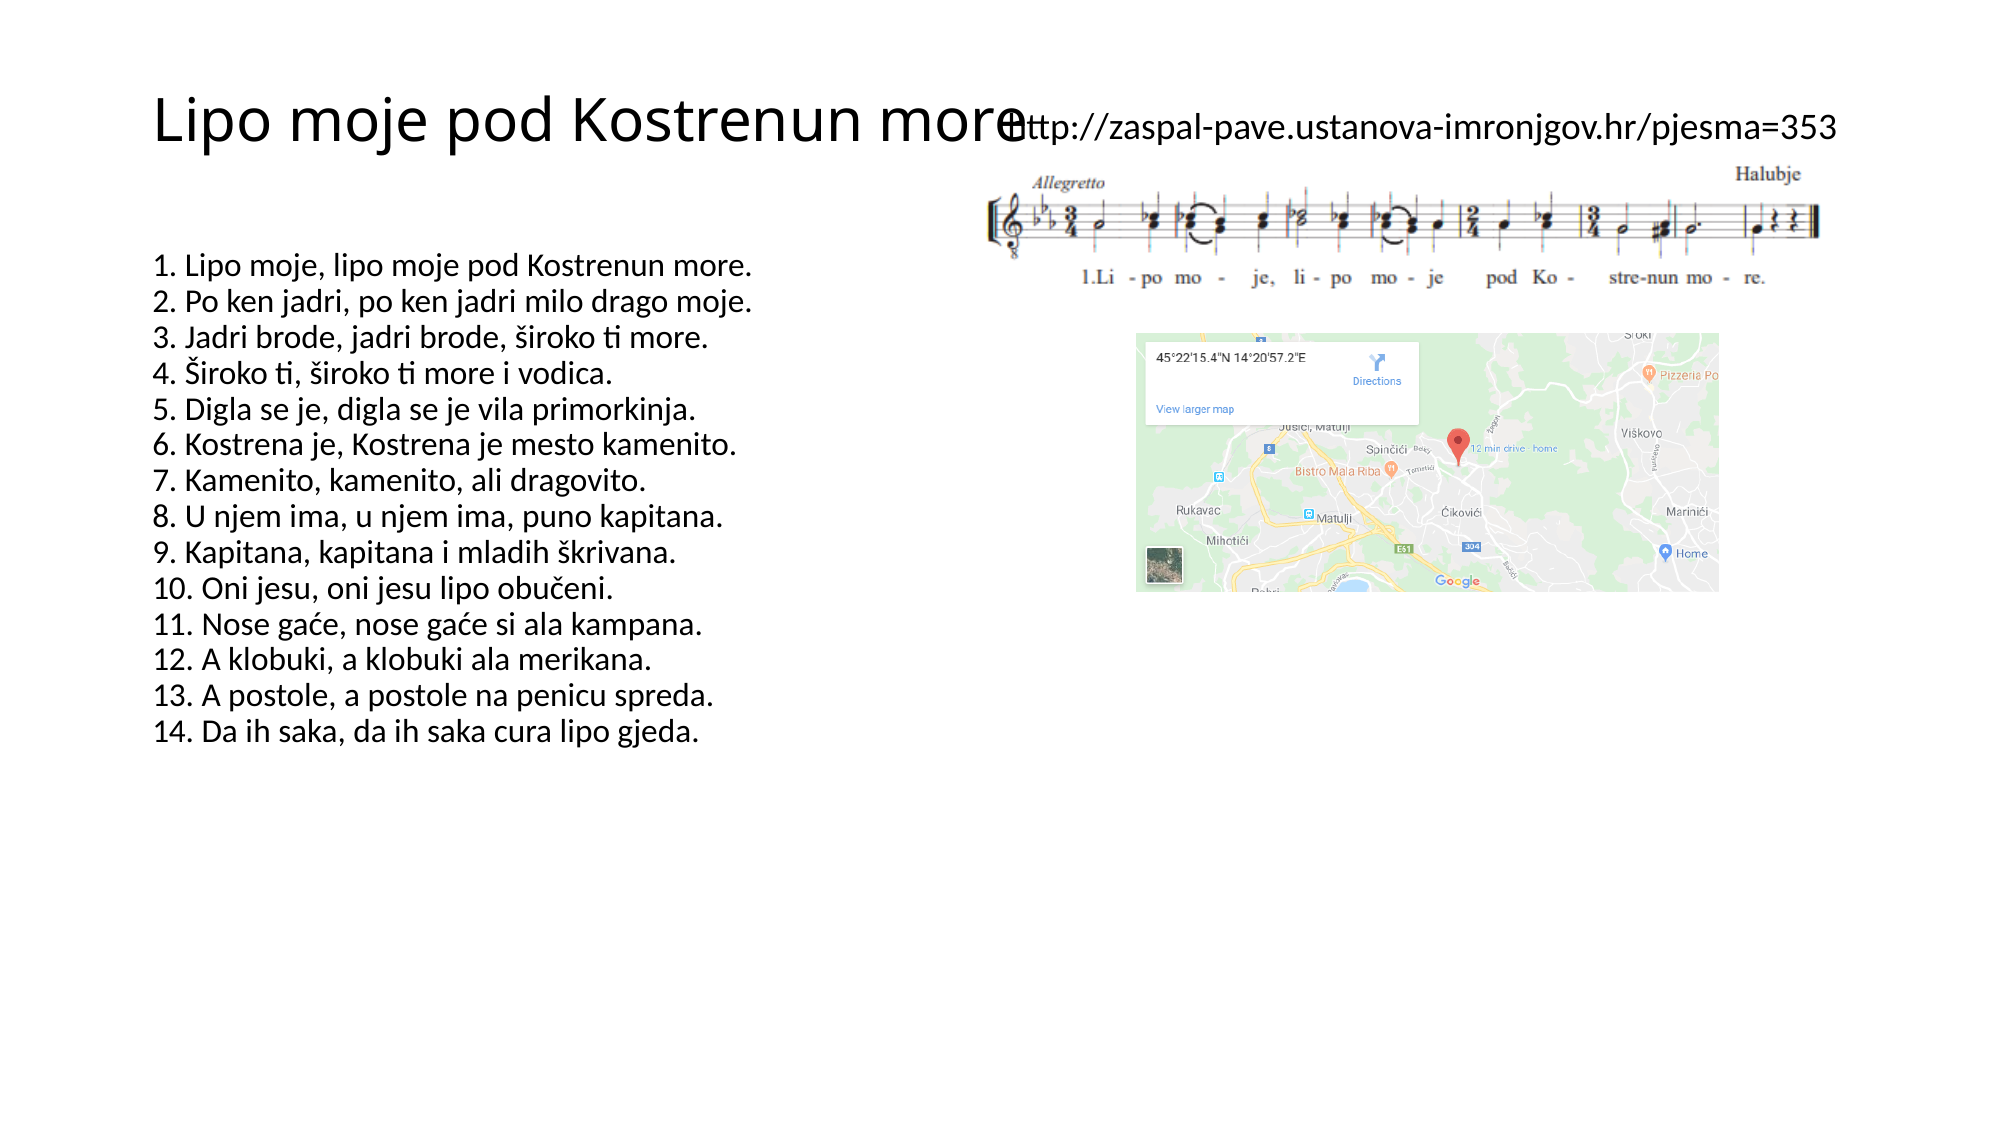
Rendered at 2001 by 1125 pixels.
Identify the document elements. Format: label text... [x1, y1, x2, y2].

text_box http://zaspal-pave.ustanova-imronjgov.hr/pjesma=353 [992, 94, 1853, 155]
picture [1136, 333, 1719, 592]
picture [970, 162, 1828, 311]
list 1. Lipo moje, lipo moje pod Kostrenun more. 2. Po ken jadri, po ken jadri milo drago moje. 3. Jadri brode, jadri brode, široko ti more. 4. Široko ti, široko ti more i vodica. 5. Digla se je, digla se je vila primorkinja. 6. Kostrena je, Kostrena je mesto kamenito. 7. Kamenito, kamenito, ali dragovito. 8. U njem ima, u njem ima, puno kapitana. 9. Kapitana, kapitana i mladih škrivana. 10. Oni jesu, oni jesu lipo obučeni. 11. Nose gaće, nose gaće si ala kampana. 12. A klobuki, a klobuki ala merikana. 13. A postole, a postole na penicu spreda. 14. Da ih saka, da ih saka cura lipo gjeda. [137, 240, 783, 866]
title Lipo moje pod Kostrenun more [137, 75, 1054, 163]
